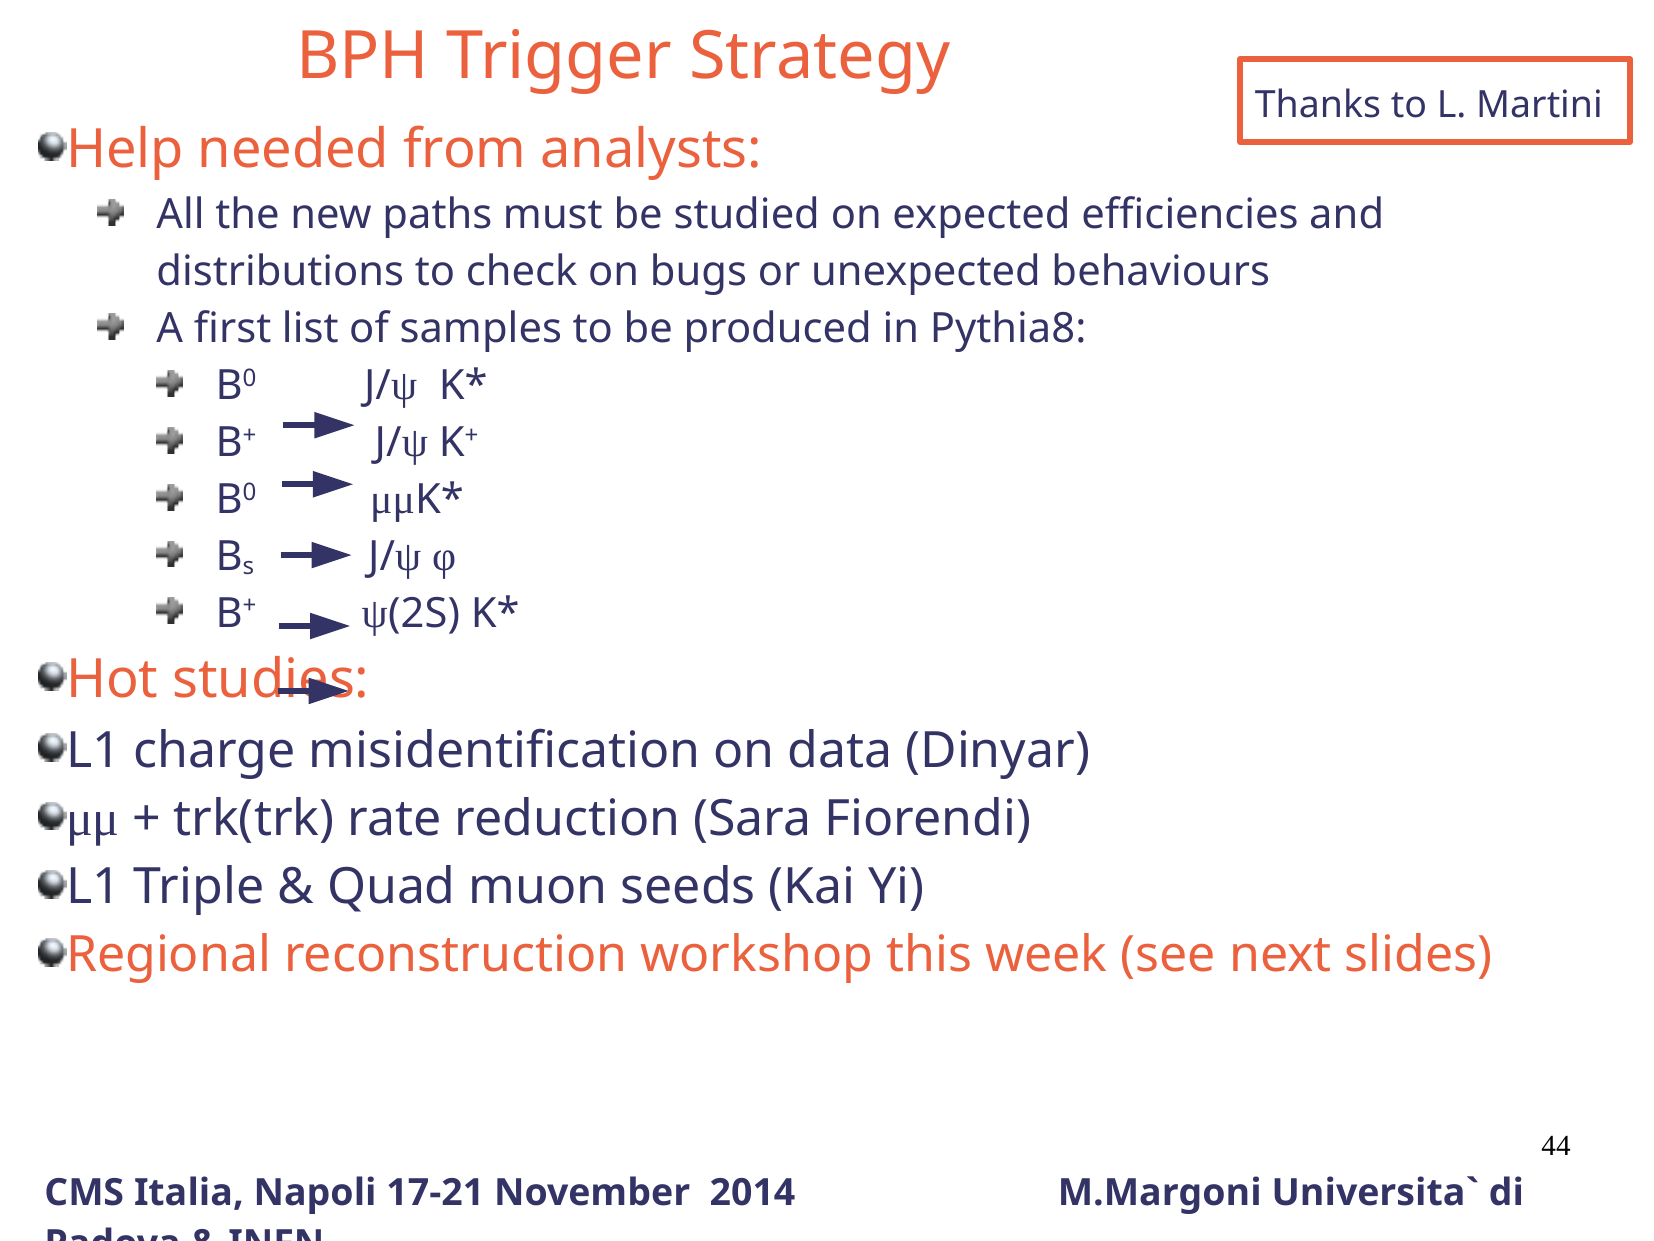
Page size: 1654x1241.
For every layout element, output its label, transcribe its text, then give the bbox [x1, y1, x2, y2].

text_box BPH Trigger Strategy [17, 0, 1654, 115]
text_box Thanks to L. Martini [1240, 70, 1654, 201]
text_box Help needed from analysts: All the new paths must be studied on expected efficiencies and distributions to check on bugs or unexpected behaviours A first list of samples to be produced in Pythia8: B0 J/ψ K* B+ J/ψ K+ B0 μμK* Bs J/ψ φ B+ ψ(2S) K* Hot studies: L1 charge misidentification on data (Dinyar) μμ + trk(trk) rate reduction (Sara Fiorendi) L1 Triple & Quad muon seeds (Kai Yi) Regional reconstruction workshop this week (see next slides) [23, 45, 1636, 1230]
